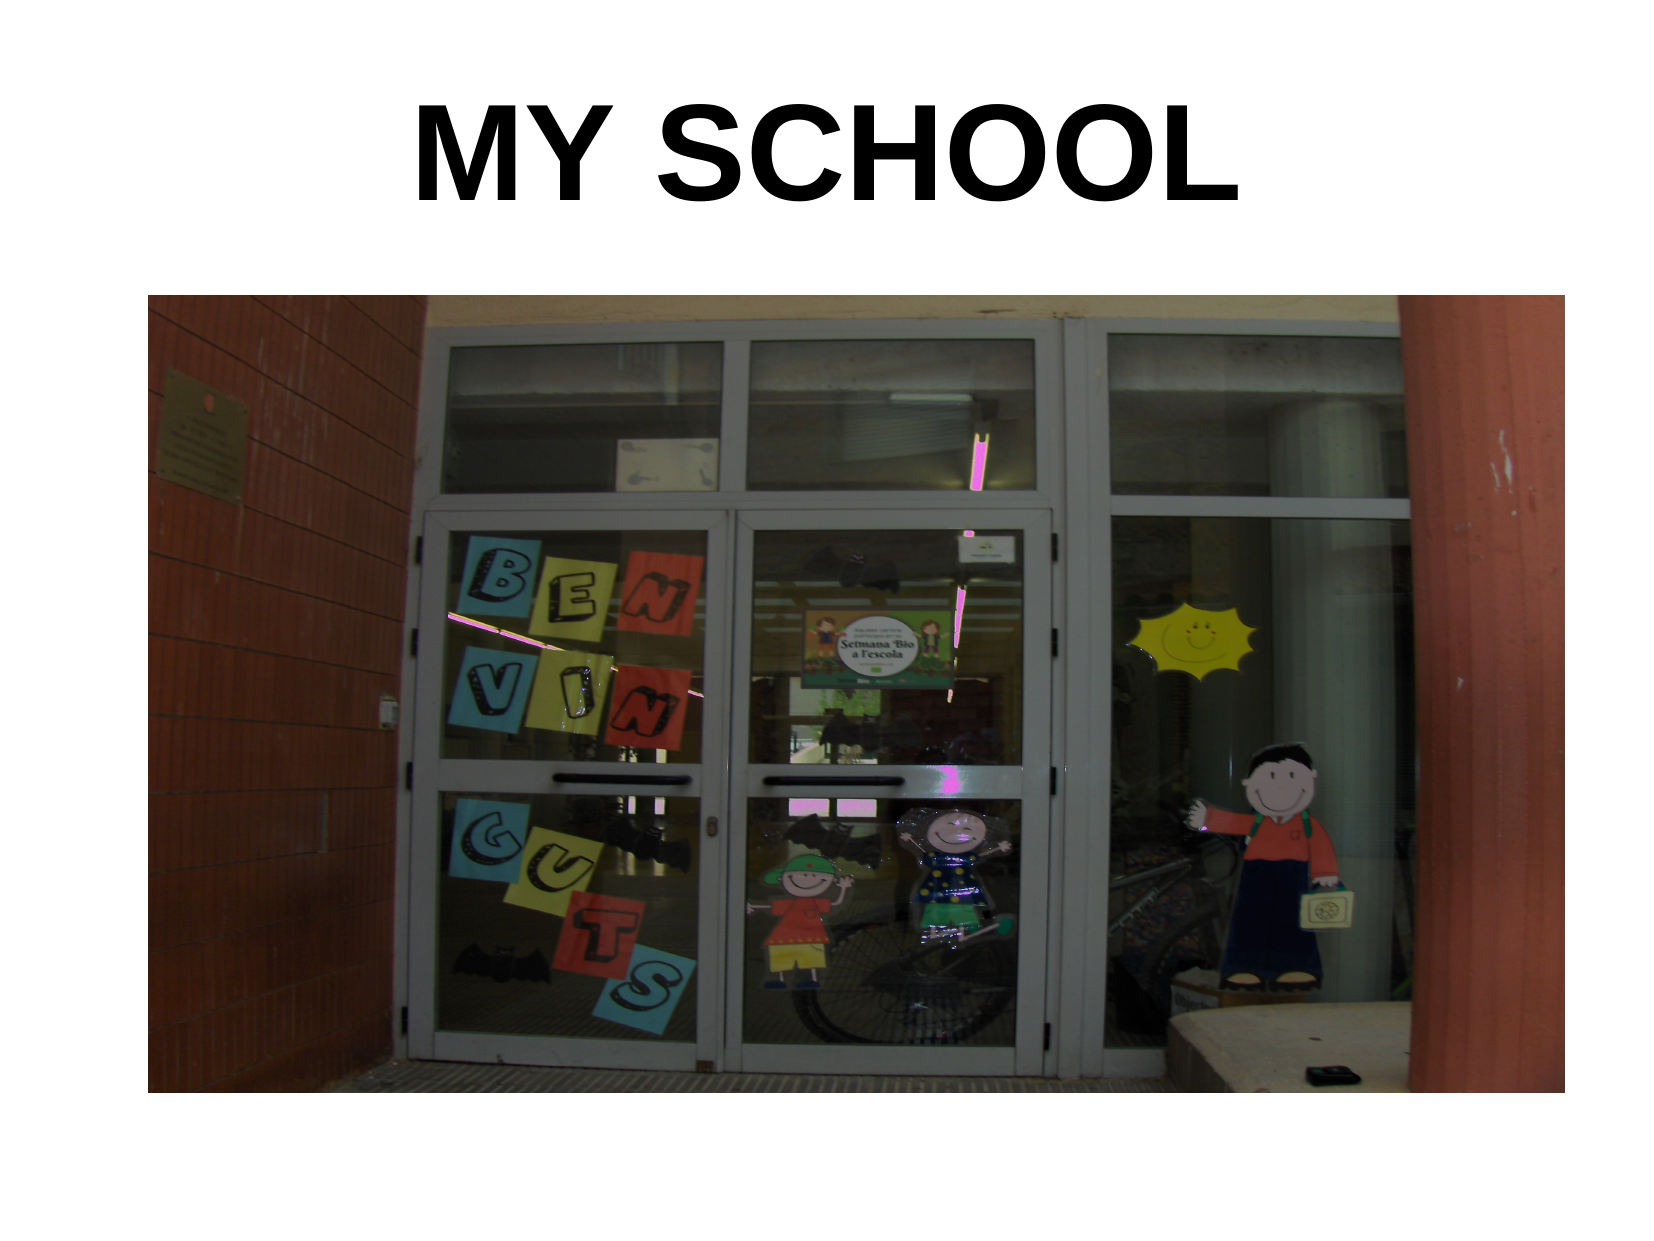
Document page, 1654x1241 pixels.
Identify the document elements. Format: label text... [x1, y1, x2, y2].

title MY SCHOOL [82, 49, 1571, 257]
picture [148, 295, 1565, 1093]
